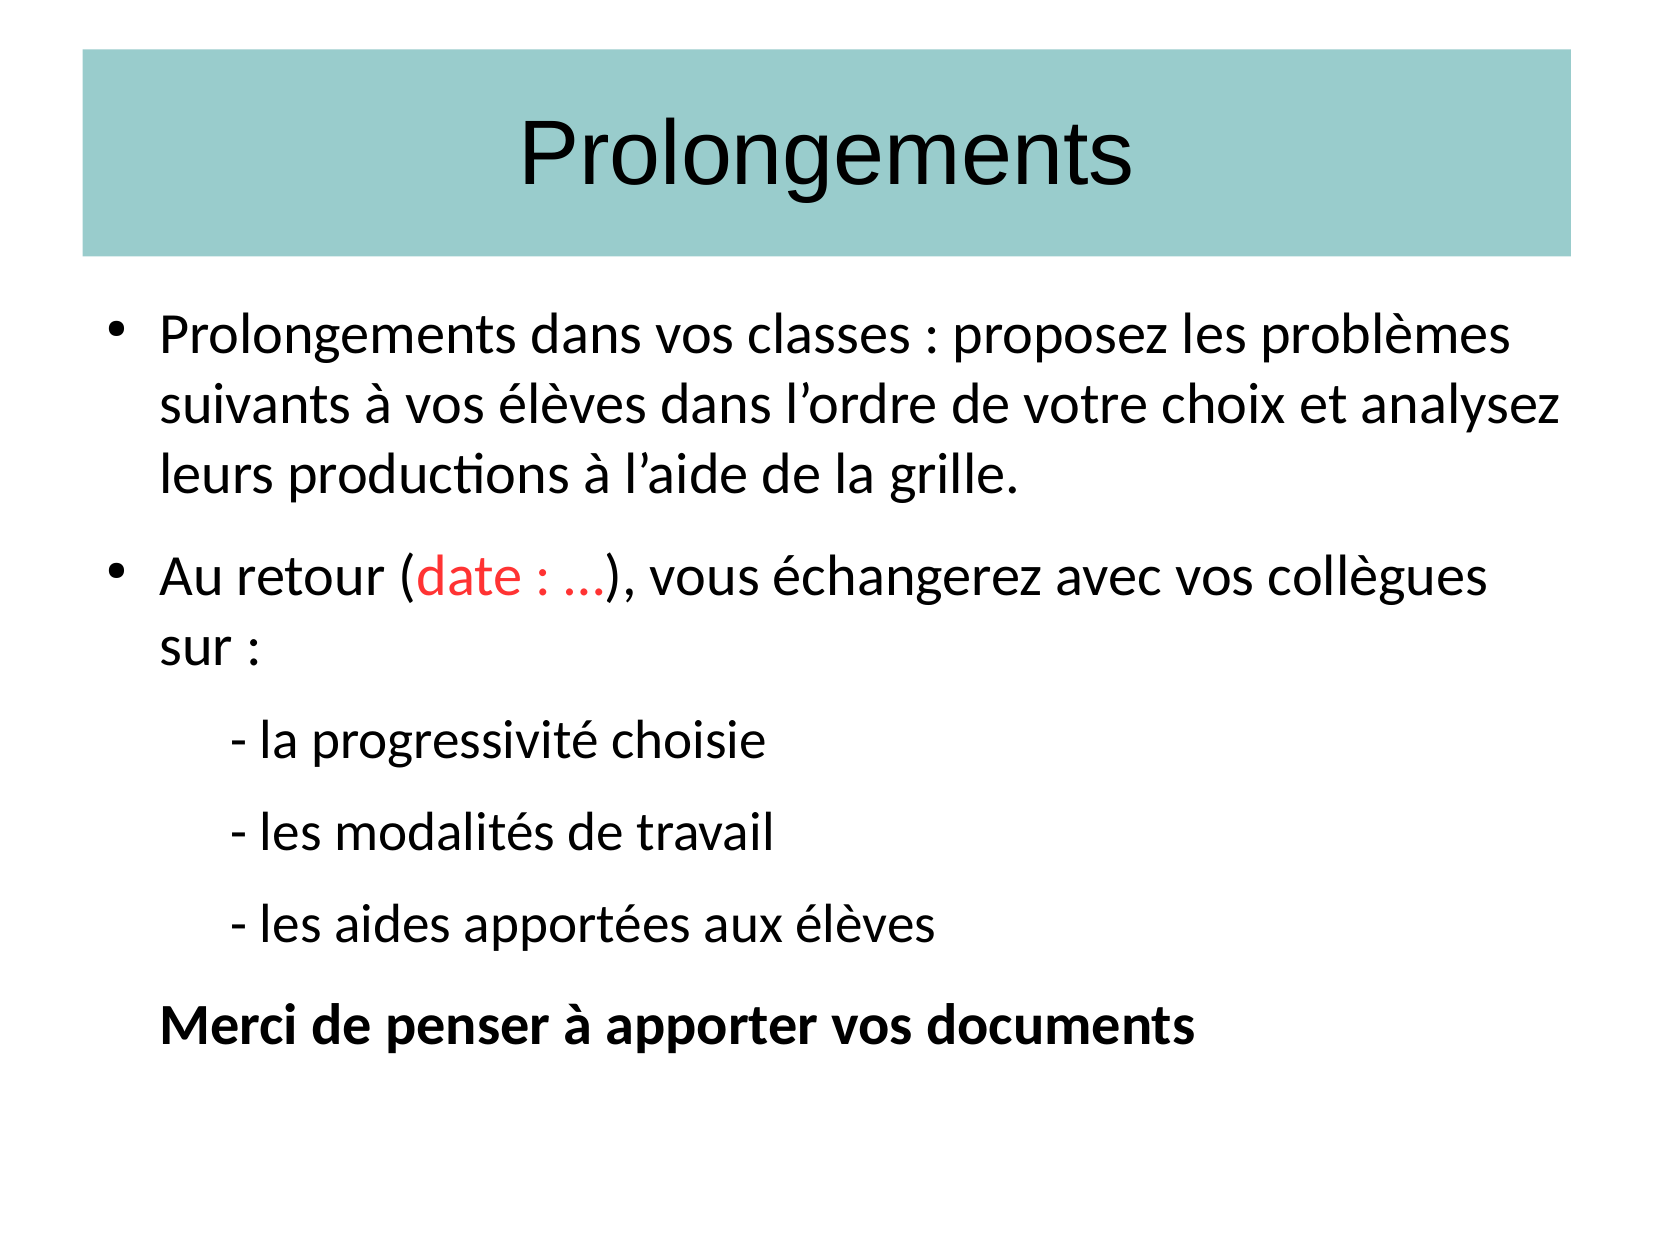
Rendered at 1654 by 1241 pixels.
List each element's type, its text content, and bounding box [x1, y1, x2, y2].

list Prolongements dans vos classes : proposez les problèmes suivants à vos élèves dans l’ordre de votre choix et analysez leurs productions à l’aide de la grille. Au retour (date : …), vous échangerez avec vos collègues sur : - la progressivité choisie - les modalités de travail - les aides apportées aux élèves Merci de penser à apporter vos documents [88, 295, 1577, 1110]
title Prolongements [82, 49, 1571, 257]
